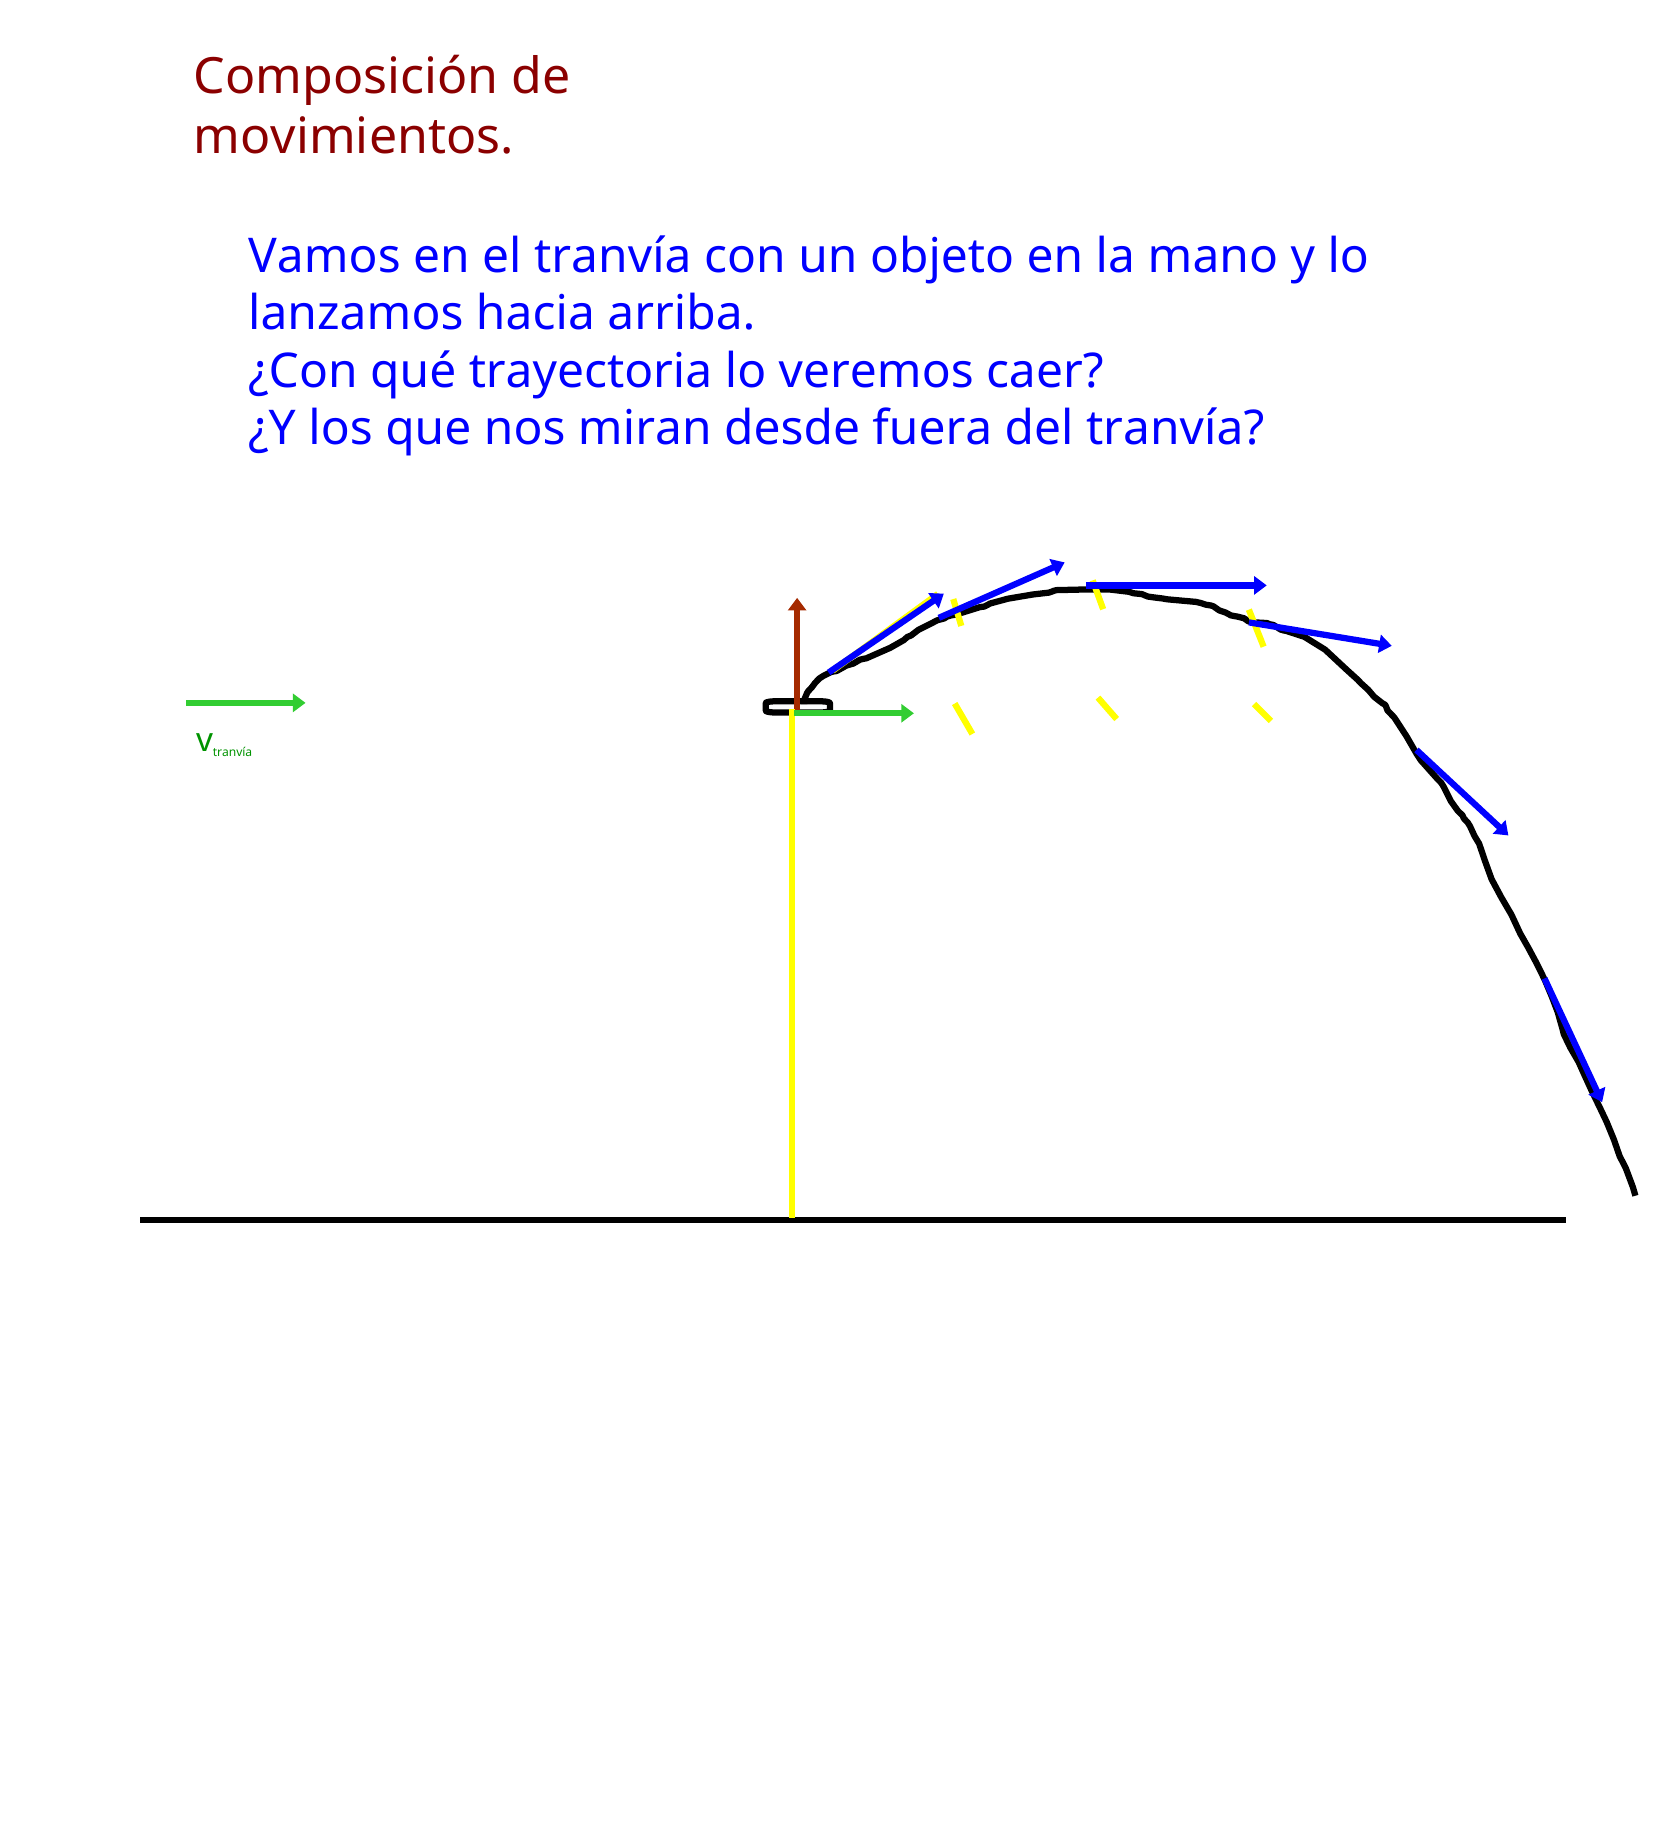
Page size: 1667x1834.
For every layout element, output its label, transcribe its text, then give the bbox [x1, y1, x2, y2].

text_box Vamos en el tranvía con un objeto en la mano y lo lanzamos hacia arriba. ¿Con qué trayectoria lo veremos caer? ¿Y los que nos miran desde fuera del tranvía? [233, 216, 1546, 462]
text_box vtranvía [181, 710, 332, 767]
text_box [765, 701, 794, 713]
text_box [800, 701, 830, 710]
text_box Composición de movimientos. [179, 35, 917, 171]
